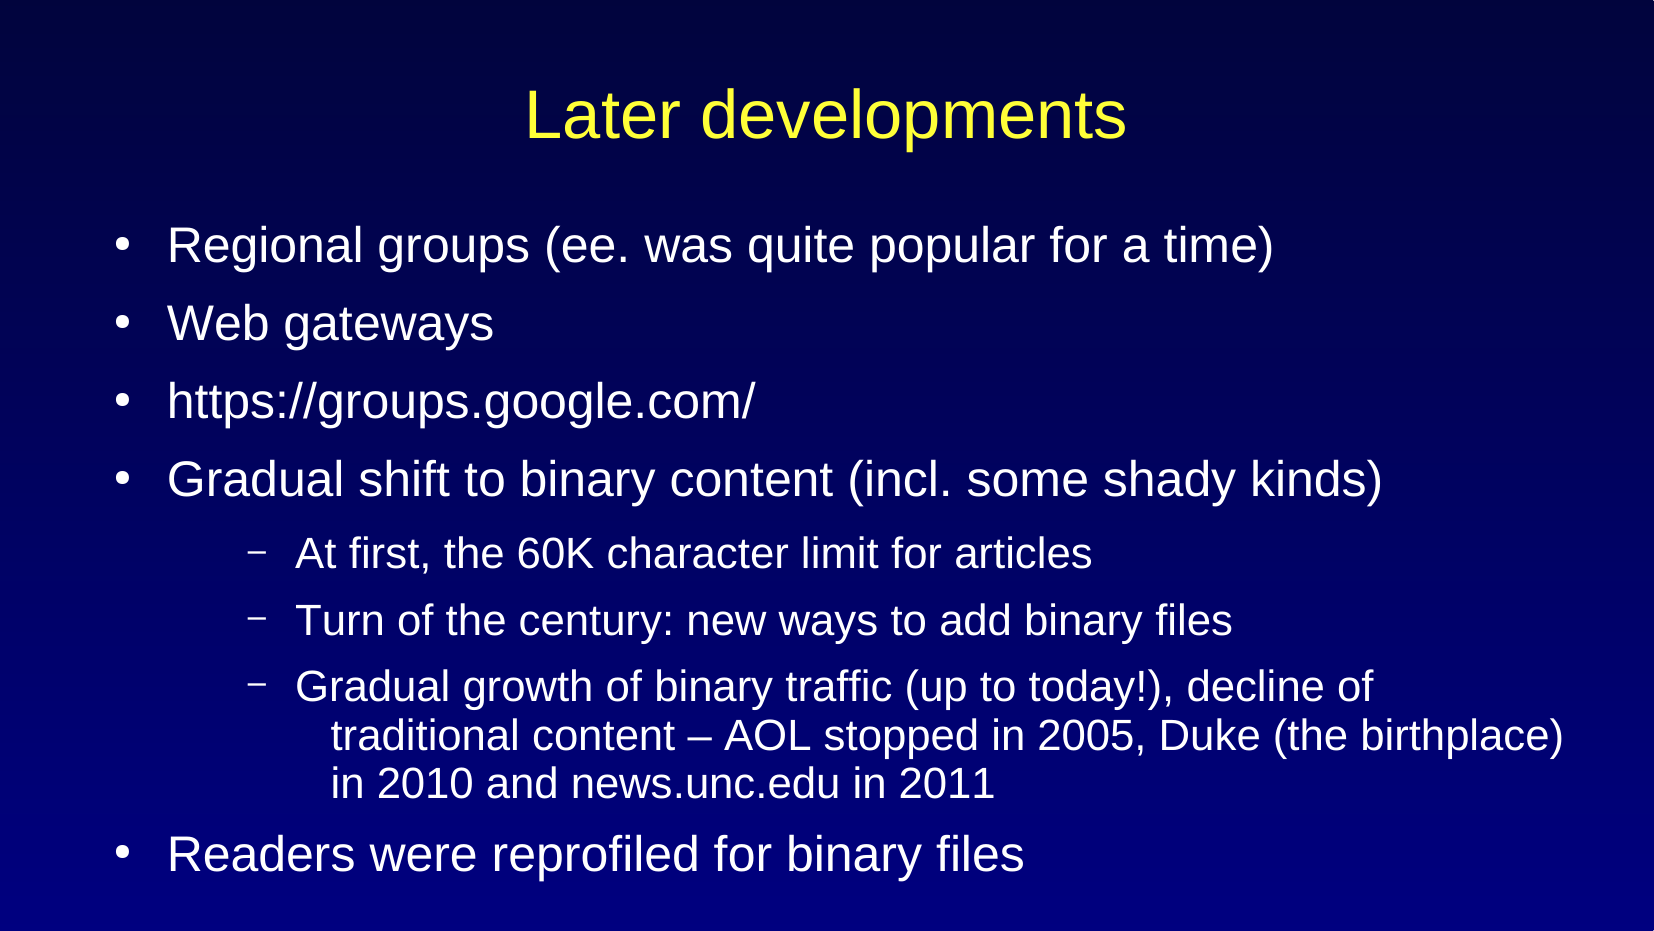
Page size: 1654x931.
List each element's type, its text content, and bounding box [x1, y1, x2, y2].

list Regional groups (ee. was quite popular for a time) Web gateways https://groups.google.com/ Gradual shift to binary content (incl. some shady kinds) At first, the 60K character limit for articles Turn of the century: new ways to add binary files Gradual growth of binary traffic (up to today!), decline of traditional content – AOL stopped in 2005, Duke (the birthplace) in 2010 and news.unc.edu in 2011 Readers were reprofiled for binary files [82, 217, 1571, 882]
title Later developments [82, 37, 1571, 193]
